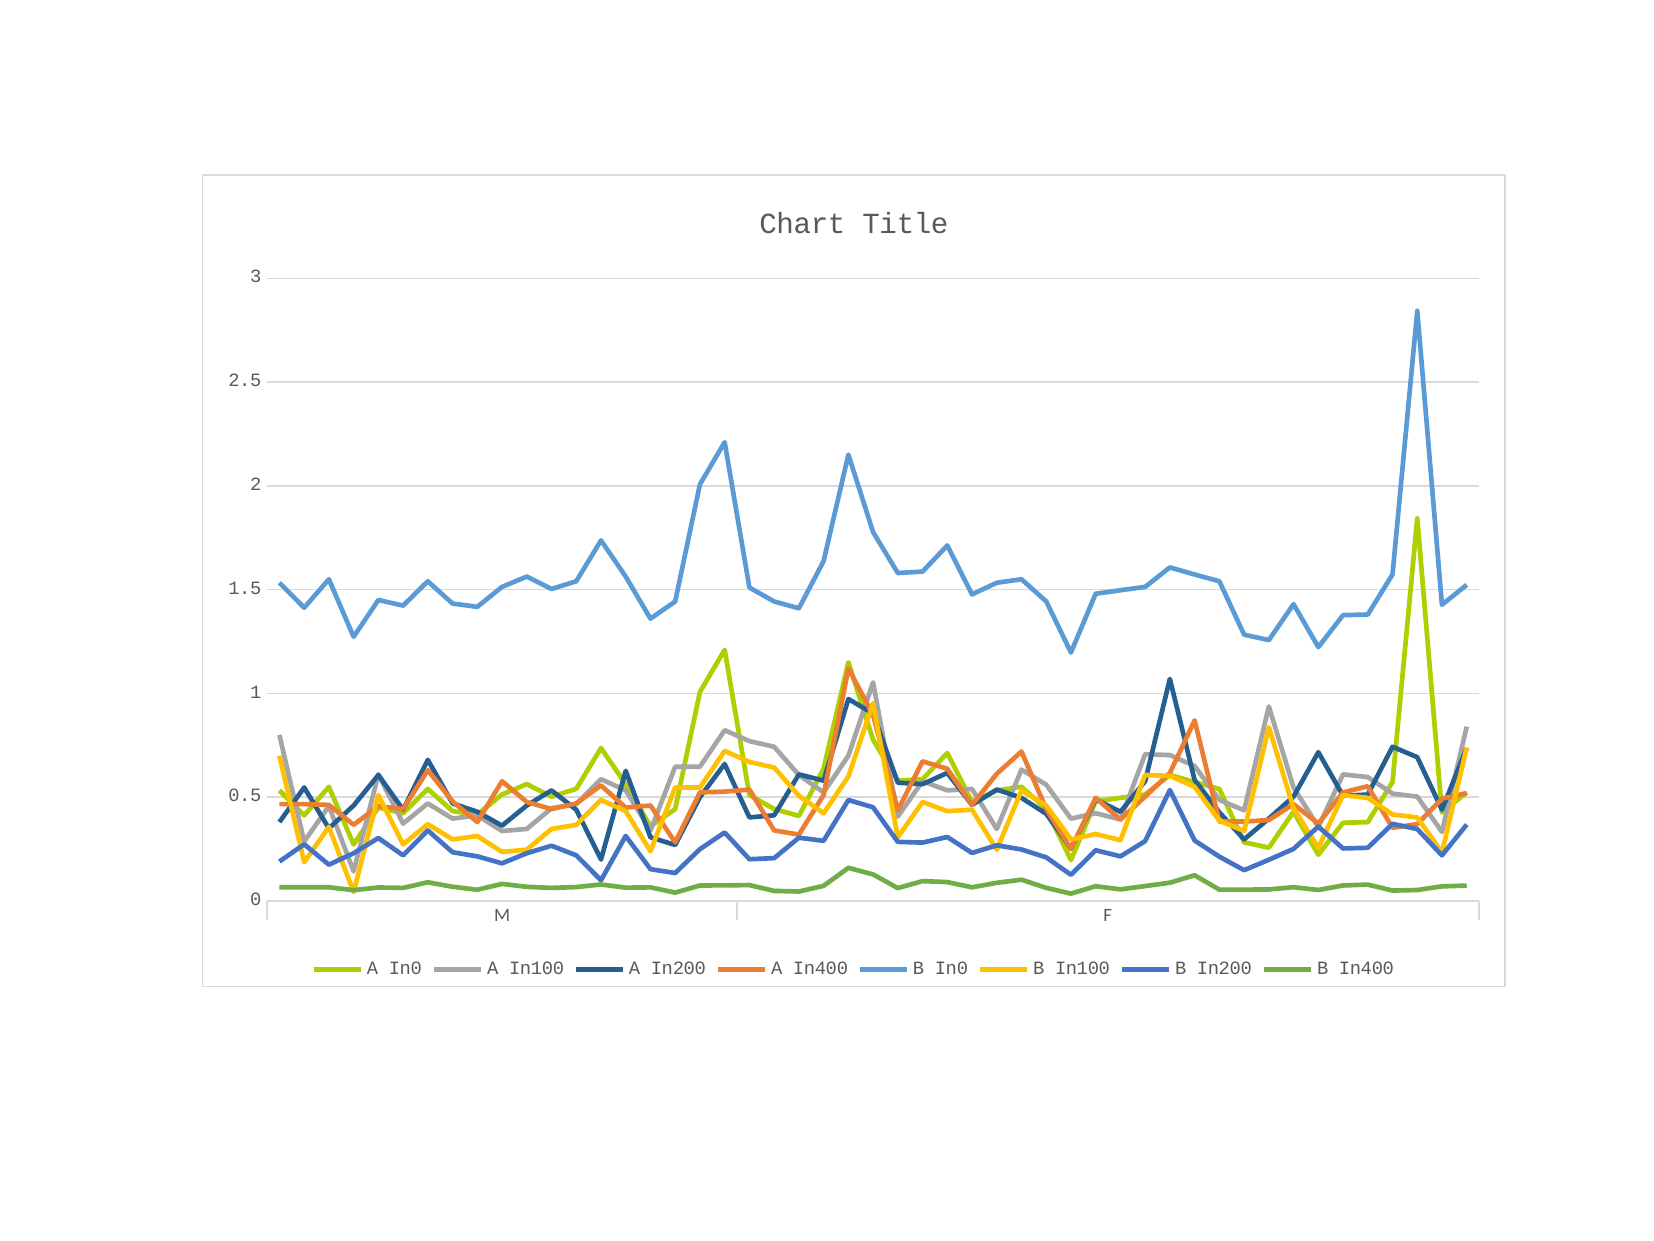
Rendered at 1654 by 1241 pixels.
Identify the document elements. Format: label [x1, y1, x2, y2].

chart [201, 174, 1506, 988]
